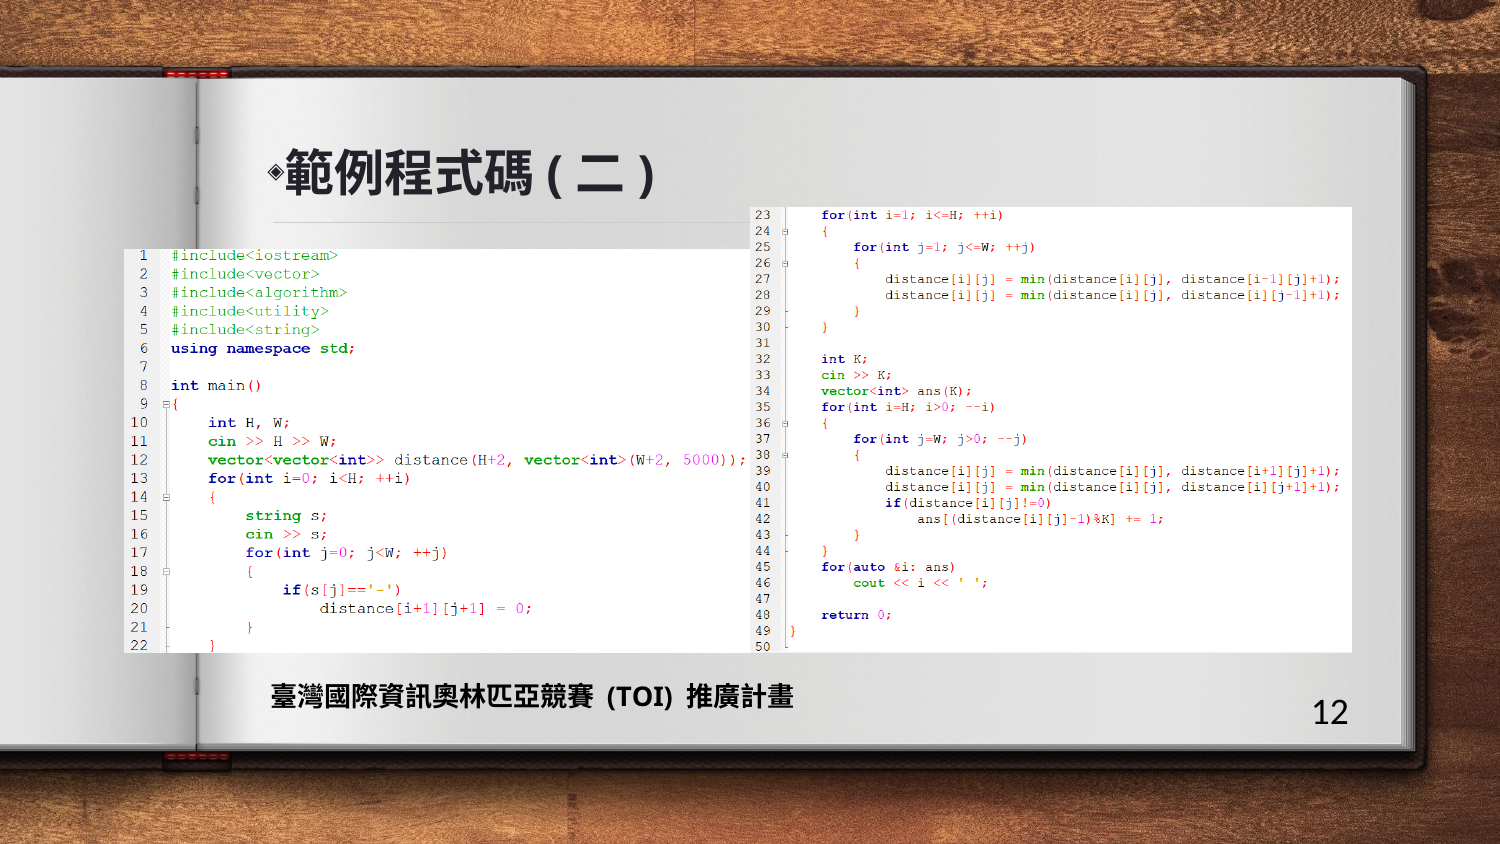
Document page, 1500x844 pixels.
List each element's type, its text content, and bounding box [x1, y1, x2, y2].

text_box [1295, 672, 1386, 737]
list 範例程式碼(二) [252, 126, 1194, 226]
picture [124, 207, 1352, 653]
